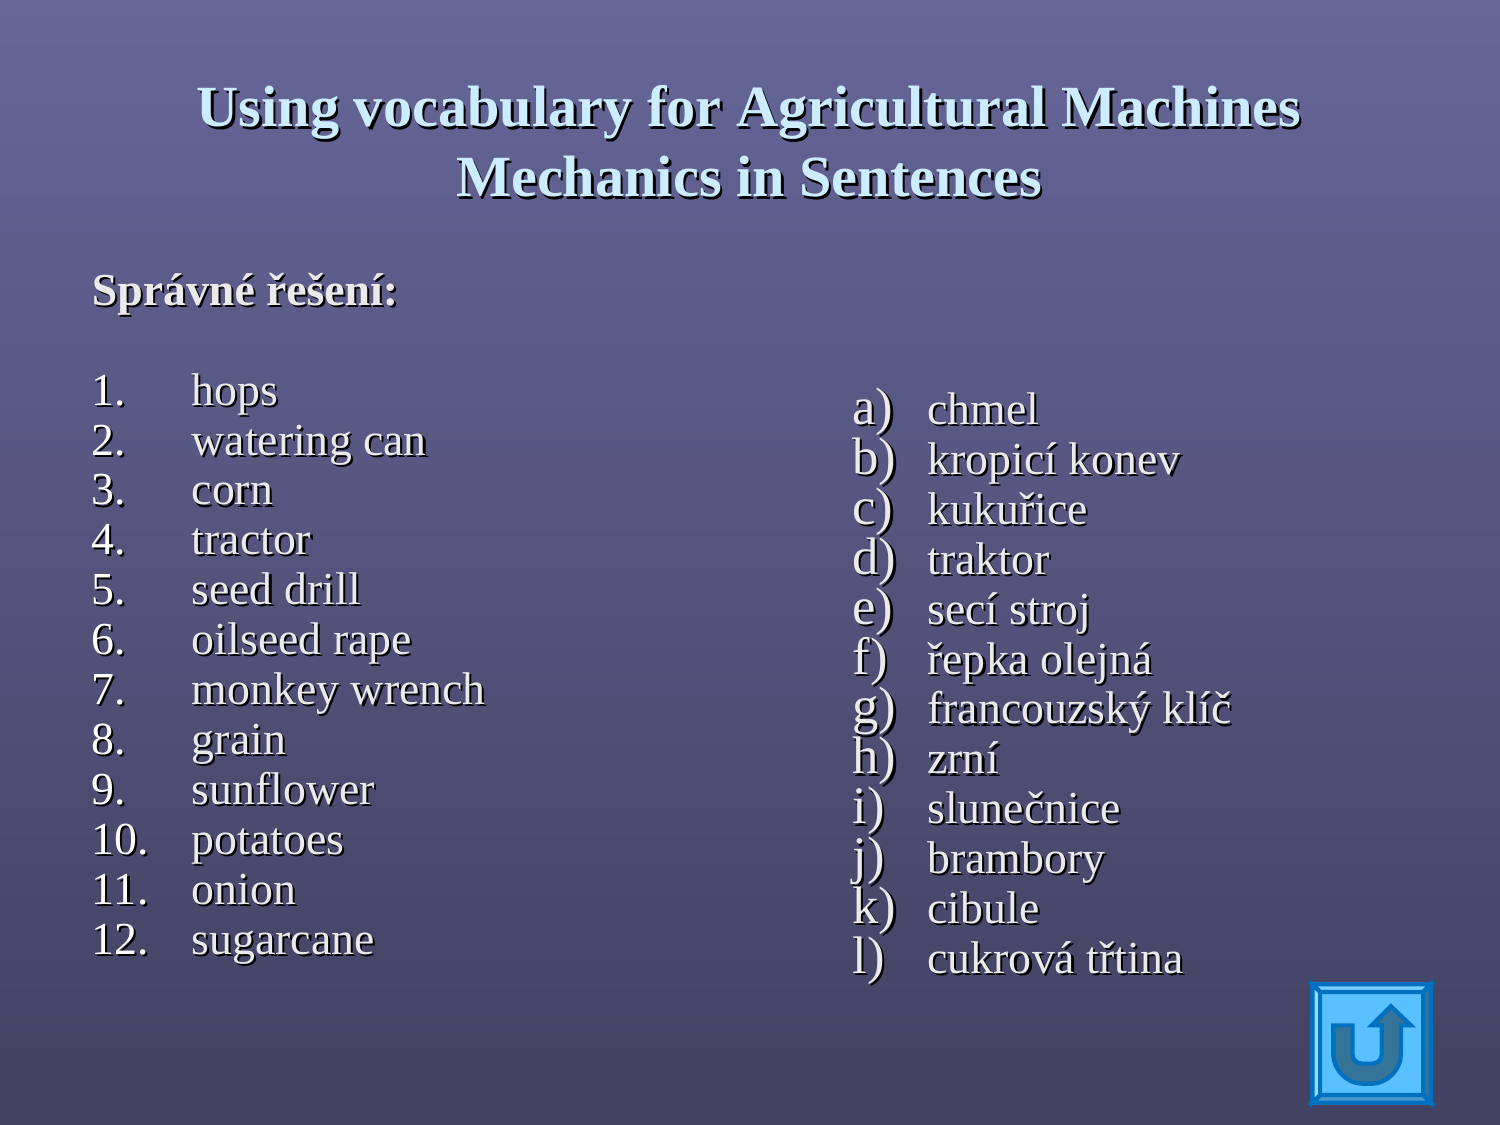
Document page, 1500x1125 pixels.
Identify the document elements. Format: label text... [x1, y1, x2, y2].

list Správné řešení: hops watering can corn tractor seed drill oilseed rape monkey wrench grain sunflower potatoes onion sugarcane [76, 267, 740, 1020]
text_box [1314, 984, 1431, 1103]
list chmel kropicí konev kukuřice traktor secí stroj řepka olejná francouzský klíč zrní slunečnice brambory cibule cukrová třtina [837, 270, 1500, 1013]
title Using vocabulary for Agricultural Machines Mechanics in Sentences [74, 44, 1425, 233]
